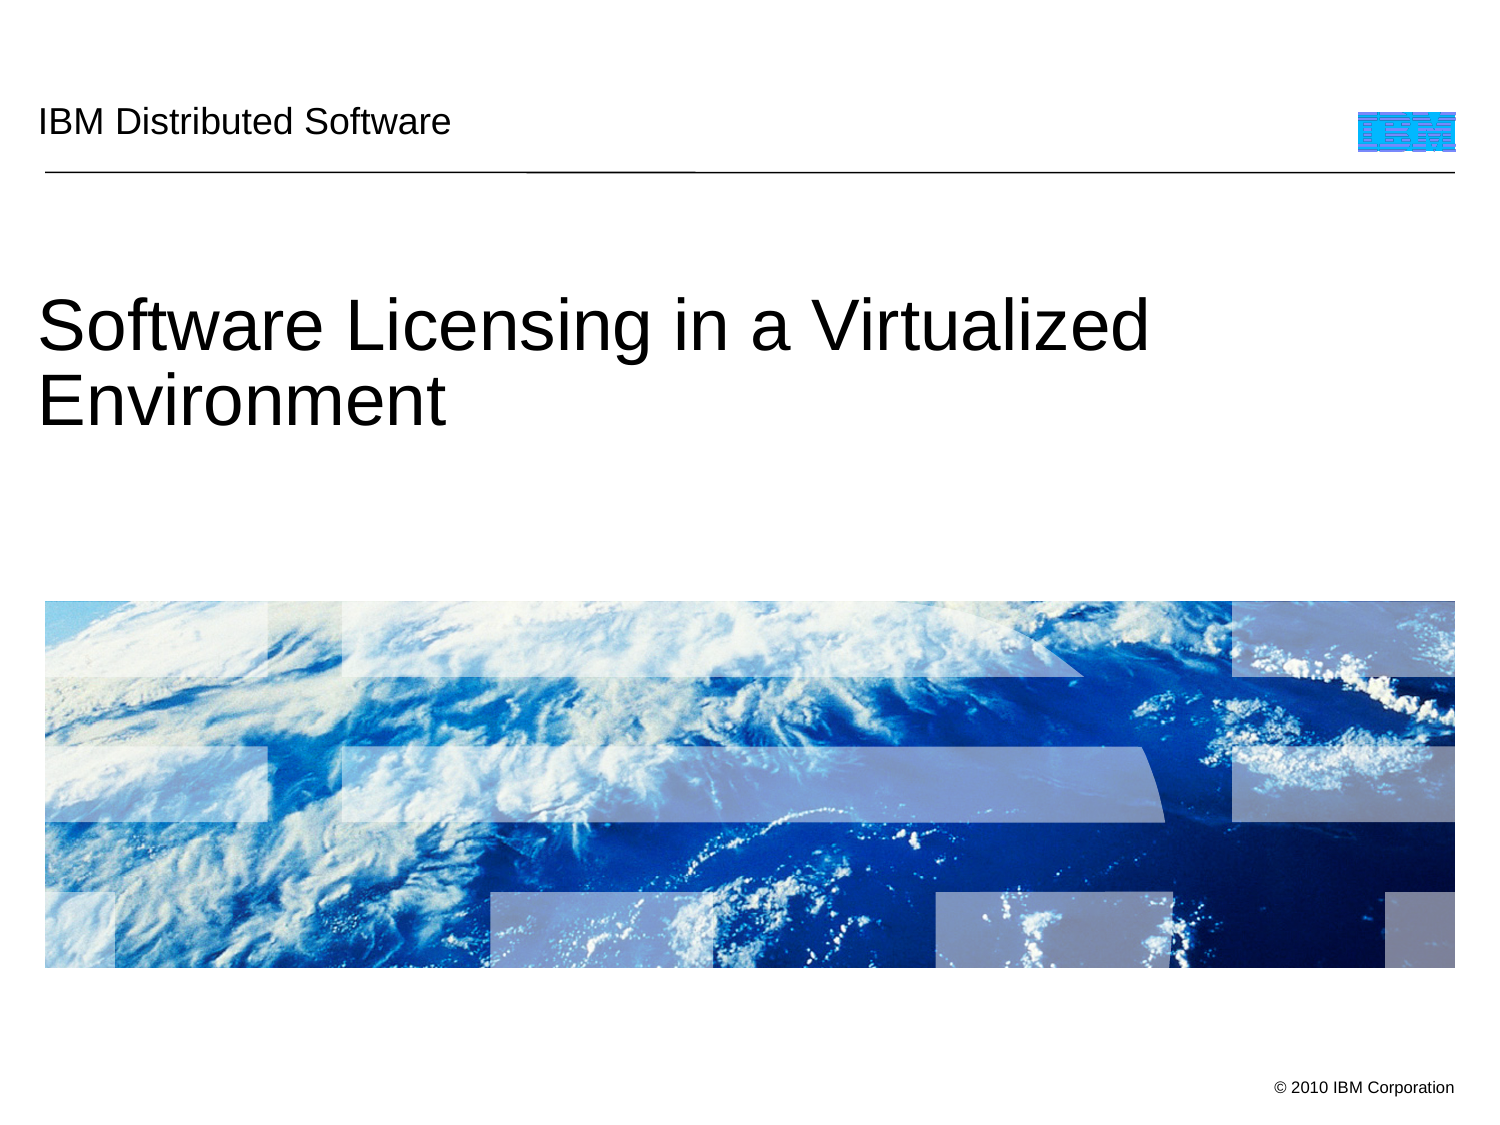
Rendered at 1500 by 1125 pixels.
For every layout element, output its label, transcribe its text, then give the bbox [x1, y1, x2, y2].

picture [45, 601, 1455, 968]
subtitle [29, 86, 1305, 174]
title Software Licensing in a Virtualized Environment [22, 118, 1456, 449]
